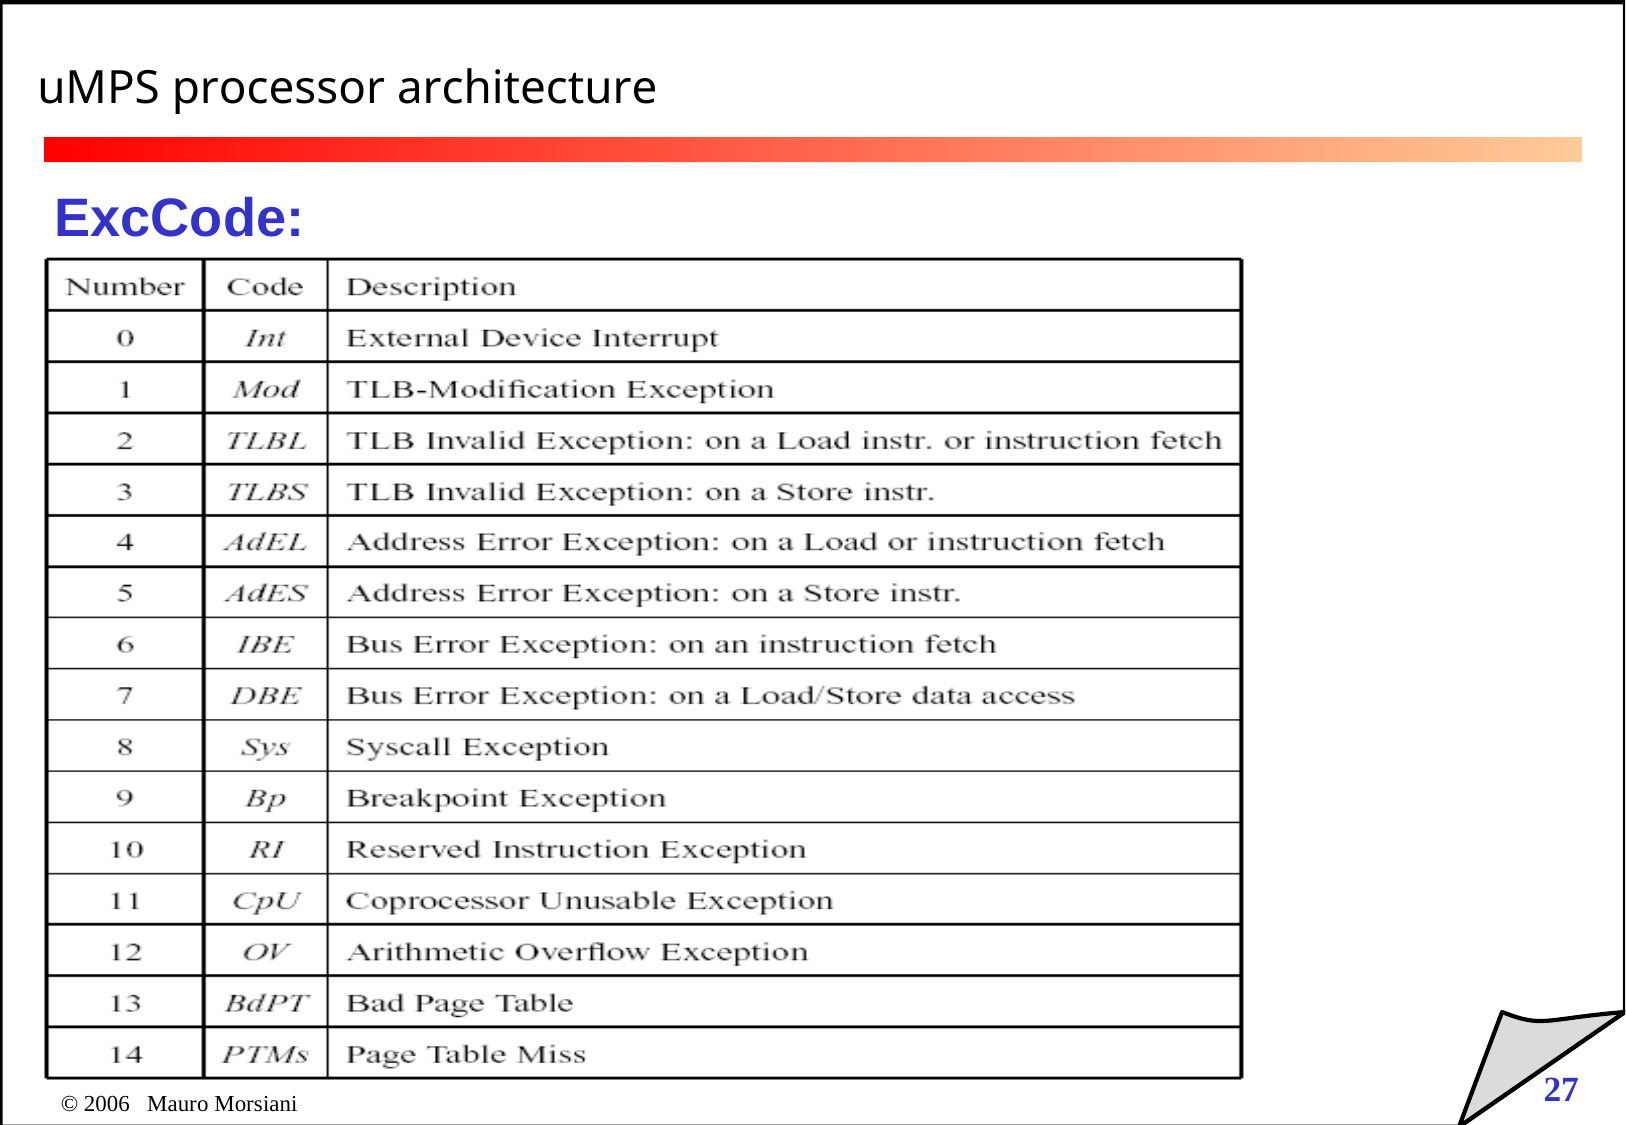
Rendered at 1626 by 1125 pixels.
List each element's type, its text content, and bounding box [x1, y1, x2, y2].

picture [35, 251, 1262, 1088]
list ExcCode: [54, 187, 1557, 595]
title uMPS processor architecture [37, 44, 1587, 130]
